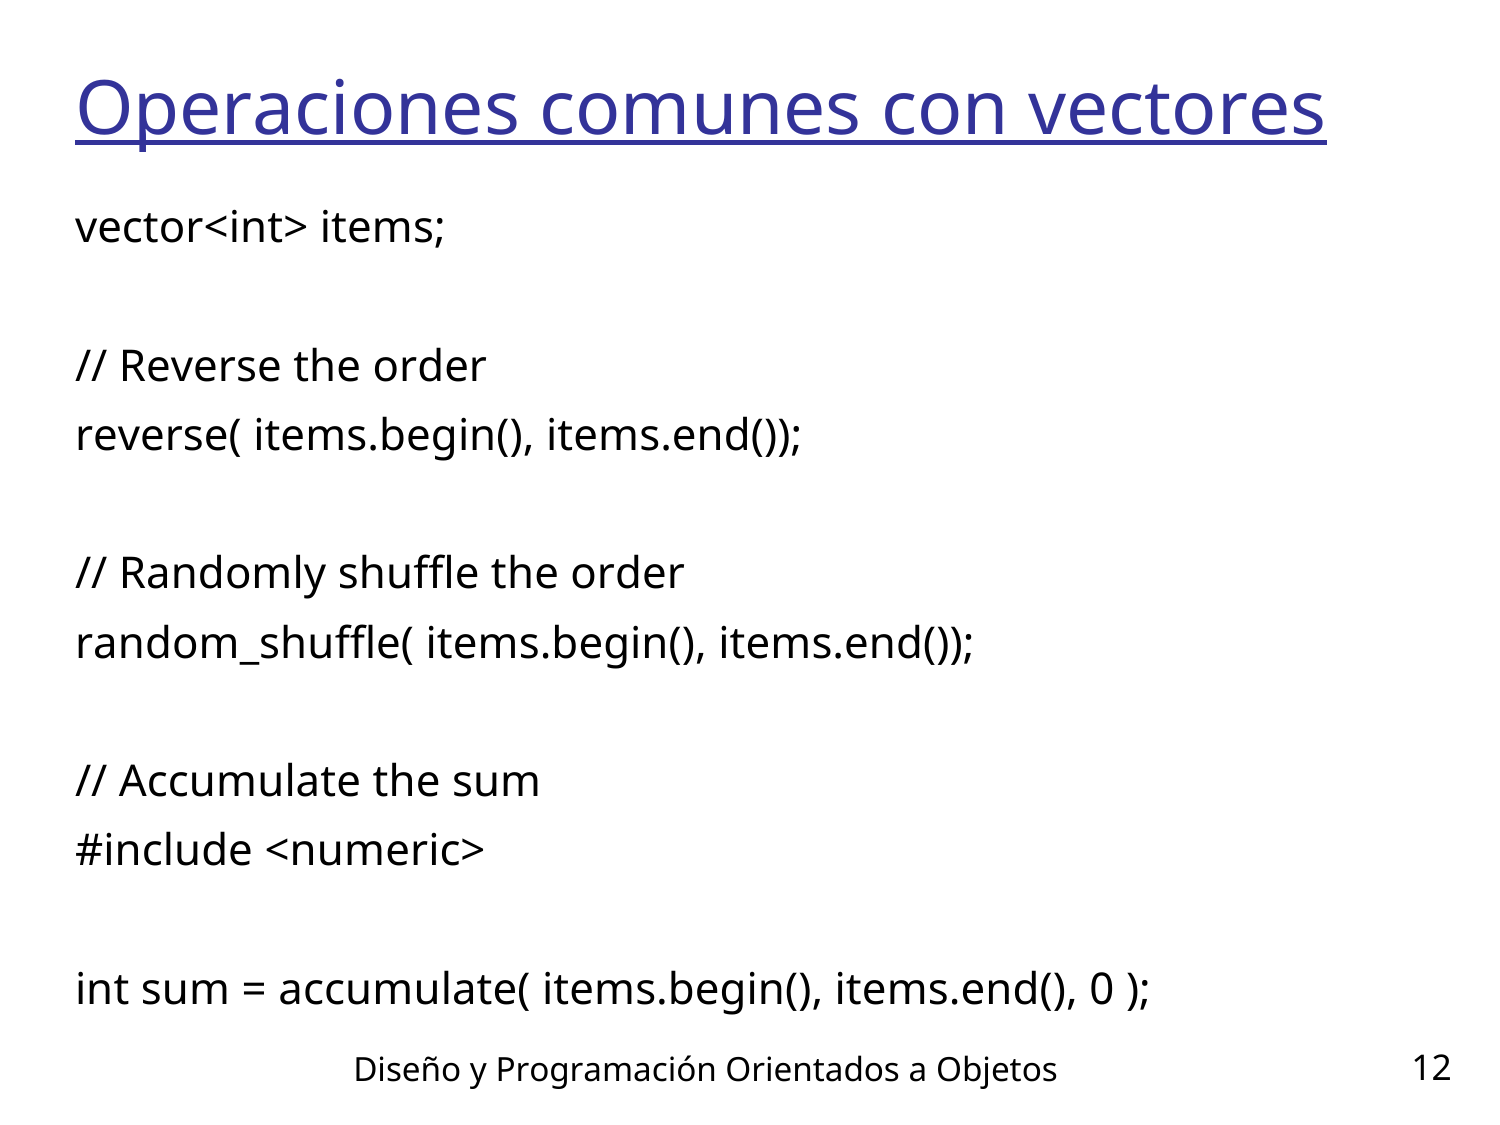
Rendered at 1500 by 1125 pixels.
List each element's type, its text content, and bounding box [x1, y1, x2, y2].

title Operaciones comunes con vectores [75, 19, 1466, 183]
list vector<int> items; // Reverse the order reverse( items.begin(), items.end()); // Randomly shuffle the order random_shuffle( items.begin(), items.end()); // Accumulate the sum #include <numeric> int sum = accumulate( items.begin(), items.end(), 0 ); [75, 195, 1462, 1021]
